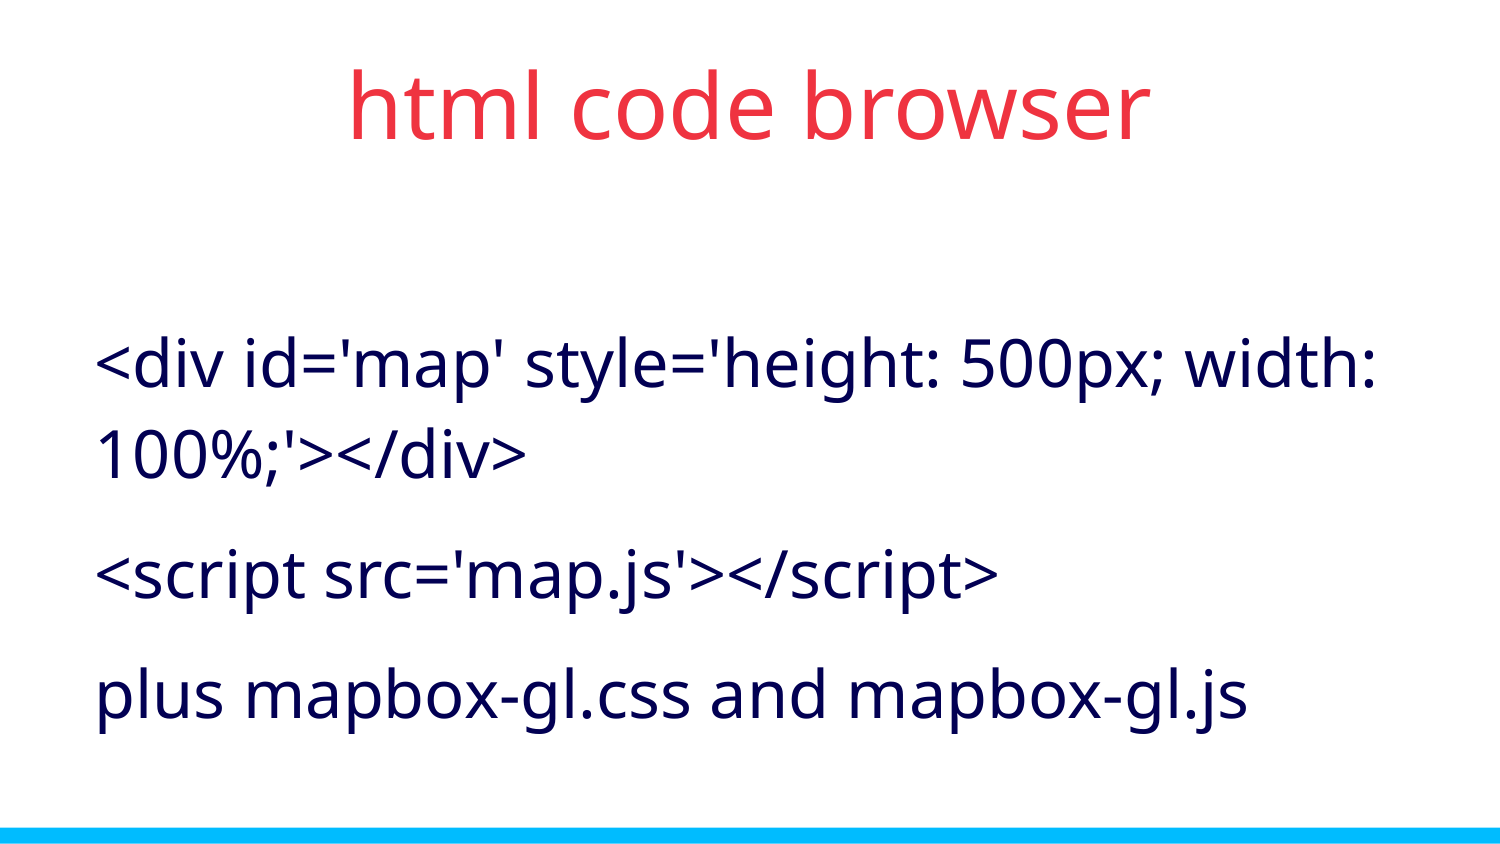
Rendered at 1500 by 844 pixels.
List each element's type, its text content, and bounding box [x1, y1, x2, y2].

list <div id='map' style='height: 500px; width: 100%;'></div> <script src='map.js'></script> plus mapbox-gl.css and mapbox-gl.js [23, 195, 1477, 804]
title html code browser [75, 33, 1425, 175]
